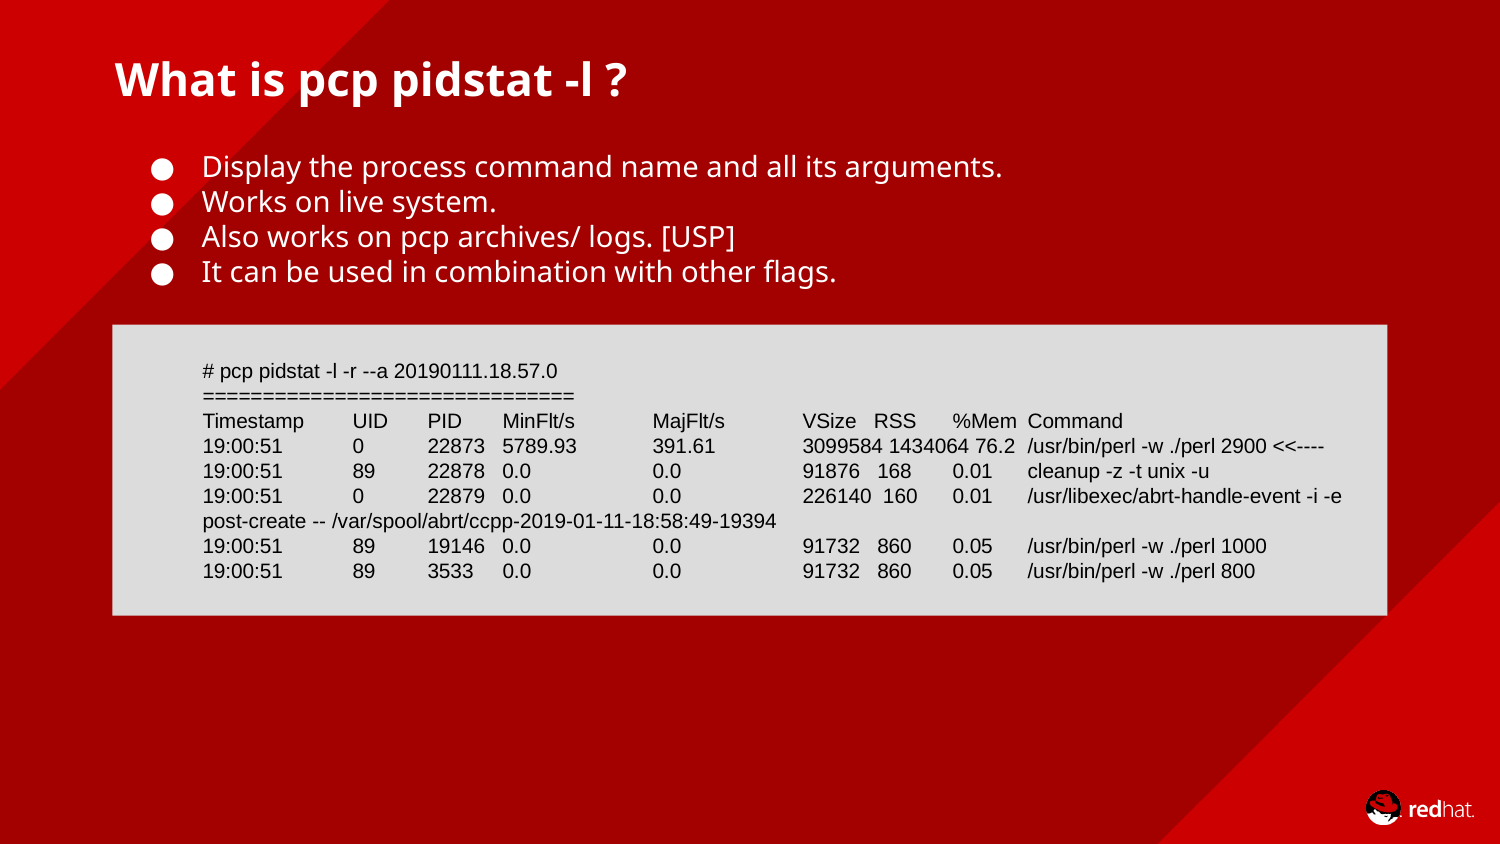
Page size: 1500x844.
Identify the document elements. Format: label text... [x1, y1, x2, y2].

text_box # pcp pidstat -l -r --a 20190111.18.57.0 =============================== Timestamp UID PID MinFlt/s MajFlt/s VSize RSS %Mem Command 19:00:51 0 22873 5789.93 391.61 3099584 1434064 76.2 /usr/bin/perl -w ./perl 2900 <<---- 19:00:51 89 22878 0.0 0.0 91876 168 0.01 cleanup -z -t unix -u 19:00:51 0 22879 0.0 0.0 226140 160 0.01 /usr/libexec/abrt-handle-event -i -e post-create -- /var/spool/abrt/ccpp-2019-01-11-18:58:49-19394 19:00:51 89 19146 0.0 0.0 91732 860 0.05 /usr/bin/perl -w ./perl 1000 19:00:51 89 3533 0.0 0.0 91732 860 0.05 /usr/bin/perl -w ./perl 800 [112, 324, 1388, 616]
title What is pcp pidstat -l ? [99, 24, 1375, 132]
text_box Display the process command name and all its arguments. Works on live system. Also works on pcp archives/ logs. [USP] It can be used in combination with other flags. [111, 77, 1338, 360]
picture [0, 0, 1500, 844]
